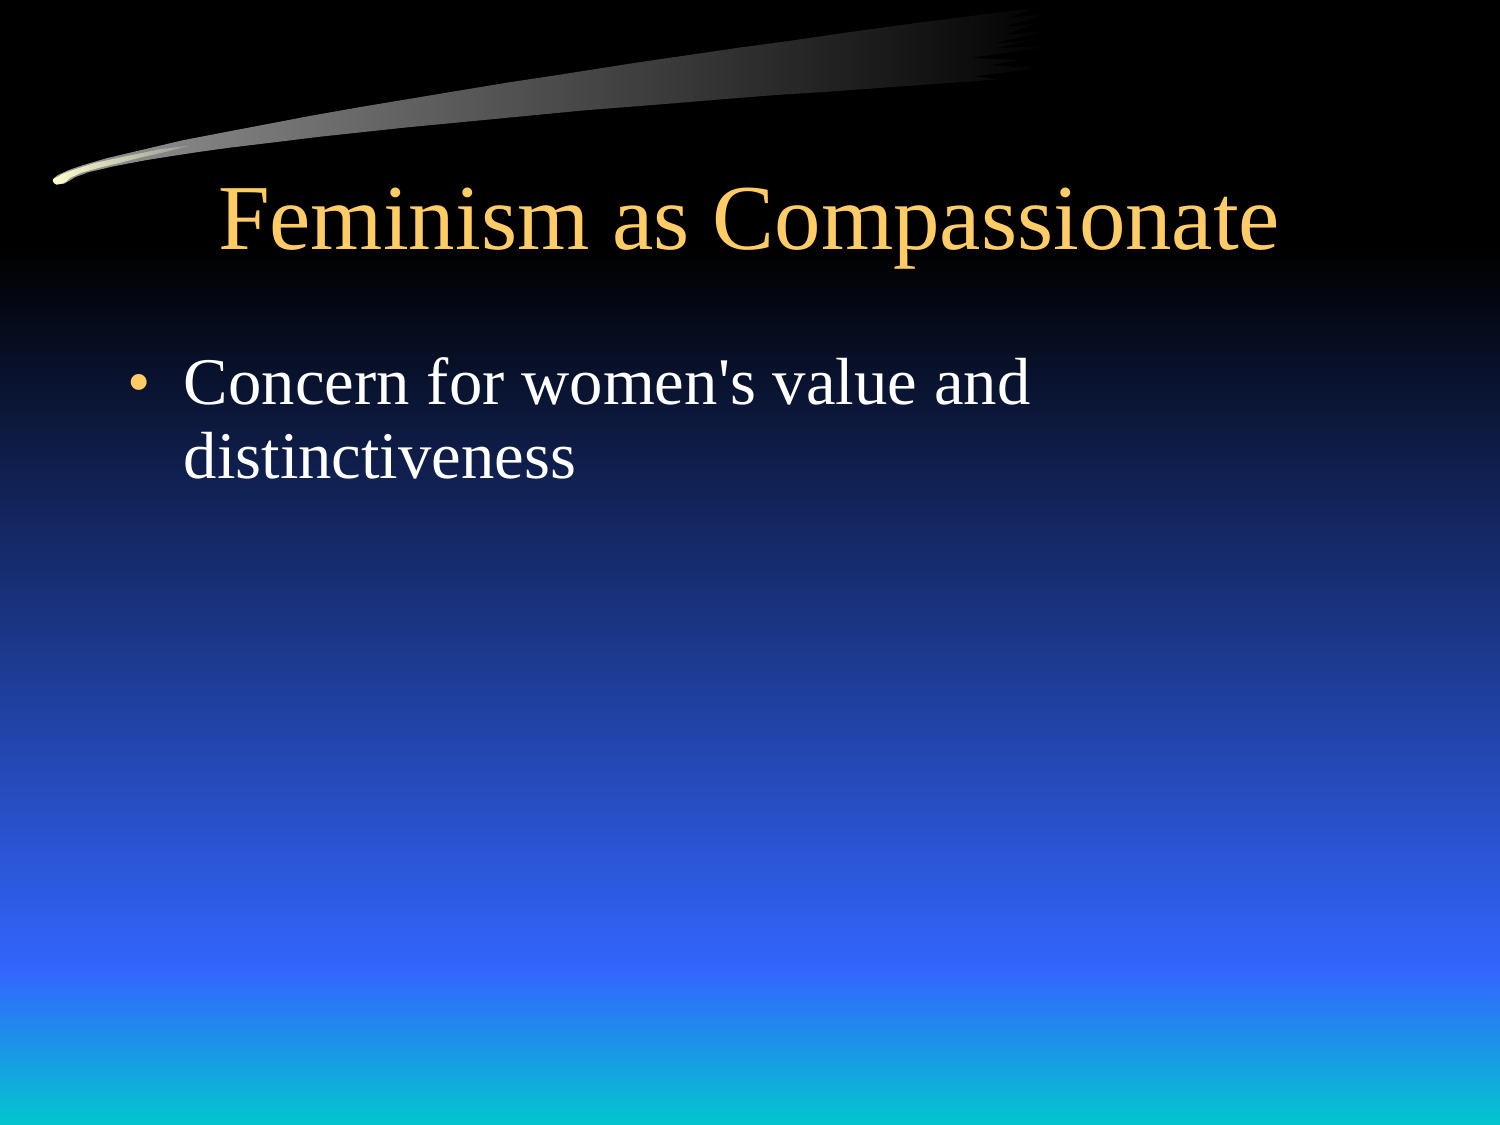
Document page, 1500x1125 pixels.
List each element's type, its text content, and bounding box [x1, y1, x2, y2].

title Feminism as Compassionate [112, 124, 1388, 313]
list Concern for women's value and distinctiveness [112, 337, 1438, 1013]
